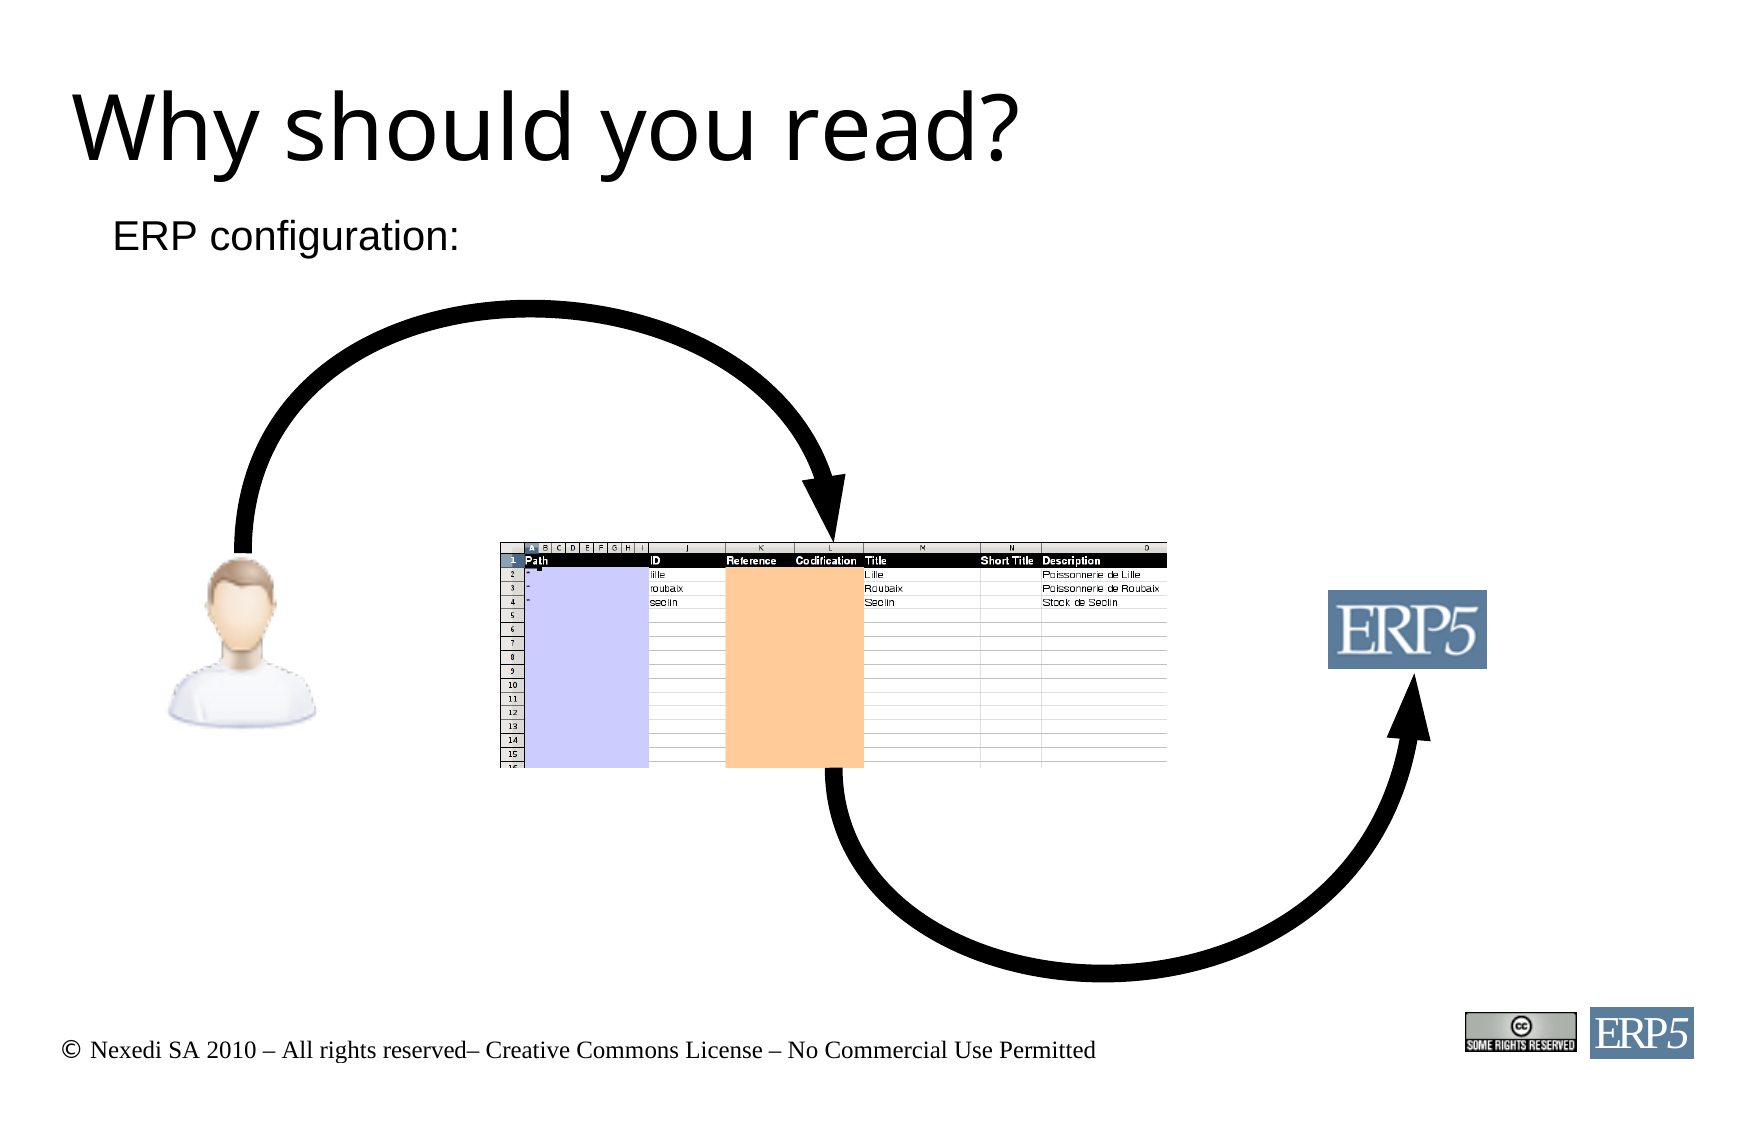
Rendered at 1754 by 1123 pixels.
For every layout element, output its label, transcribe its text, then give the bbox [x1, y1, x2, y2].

picture [1328, 590, 1487, 669]
picture [153, 553, 333, 732]
text_box ERP configuration: [112, 206, 762, 266]
picture [500, 542, 1167, 768]
picture [1465, 1012, 1577, 1052]
title Why should you read? [71, 63, 1707, 187]
